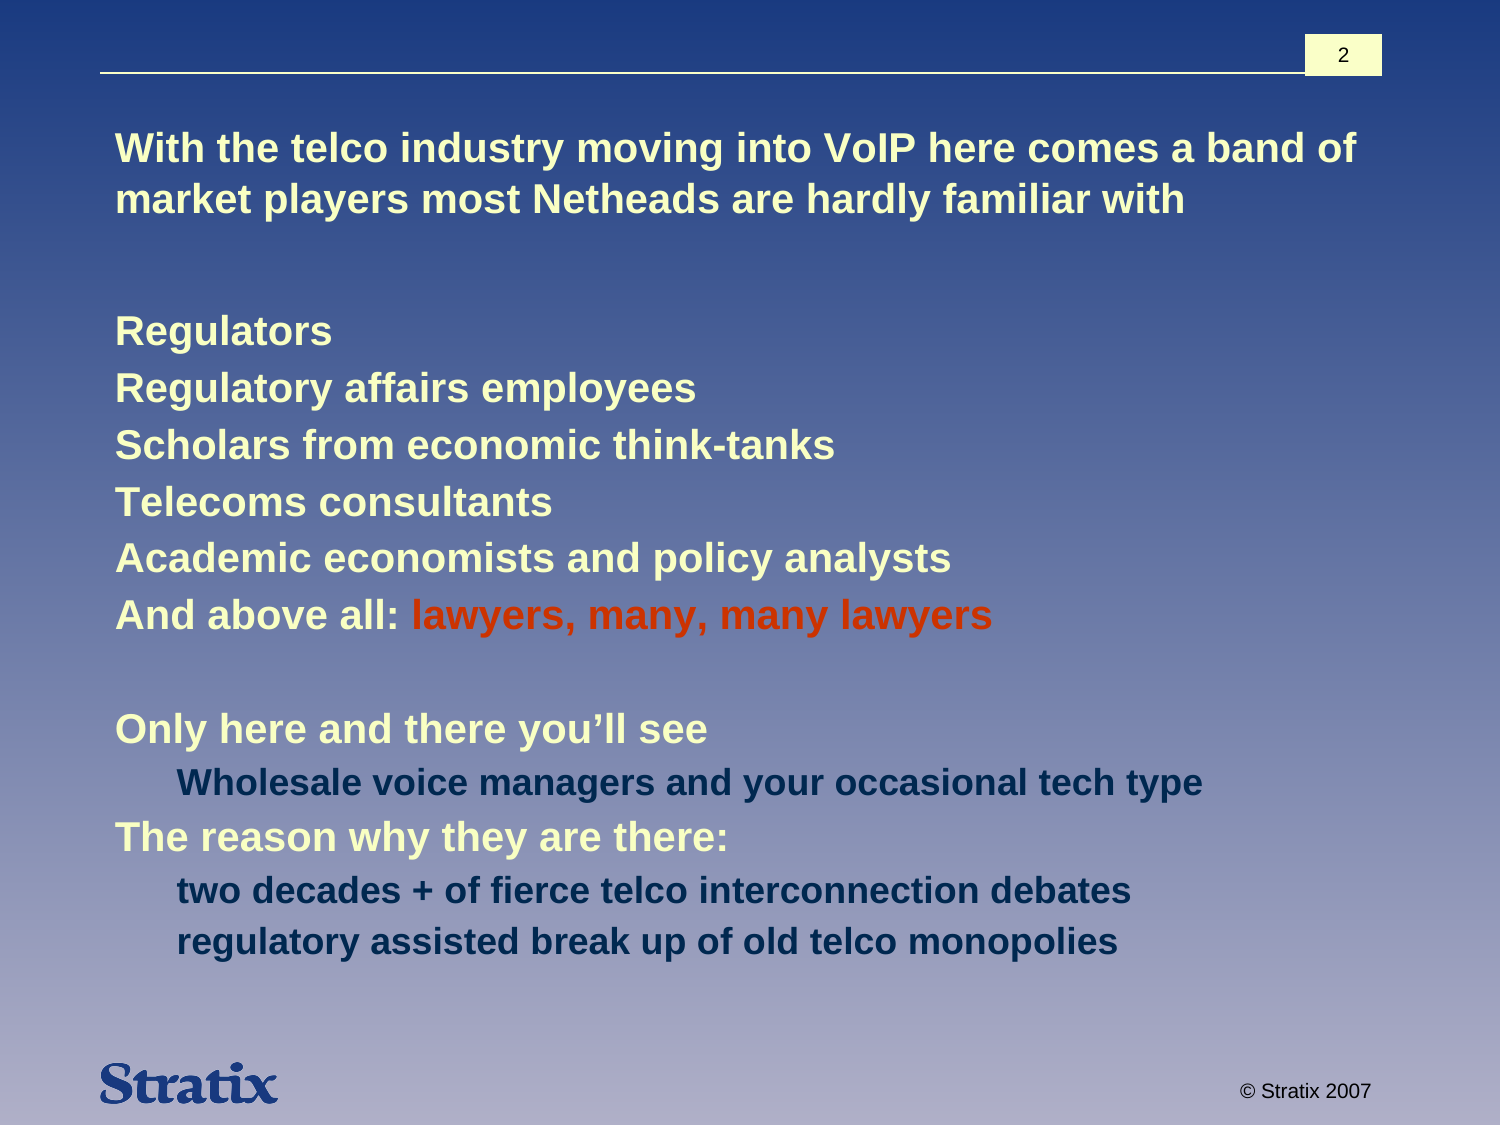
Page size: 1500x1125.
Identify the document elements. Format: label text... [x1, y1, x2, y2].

title With the telco industry moving into VoIP here comes a band of market players most Netheads are hardly familiar with [99, 112, 1375, 293]
list Regulators Regulatory affairs employees Scholars from economic think-tanks Telecoms consultants Academic economists and policy analysts And above all: lawyers, many, many lawyers Only here and there you’ll see Wholesale voice managers and your occasional tech type The reason why they are there: two decades + of fierce telco interconnection debates regulatory assisted break up of old telco monopolies [99, 299, 1375, 1012]
